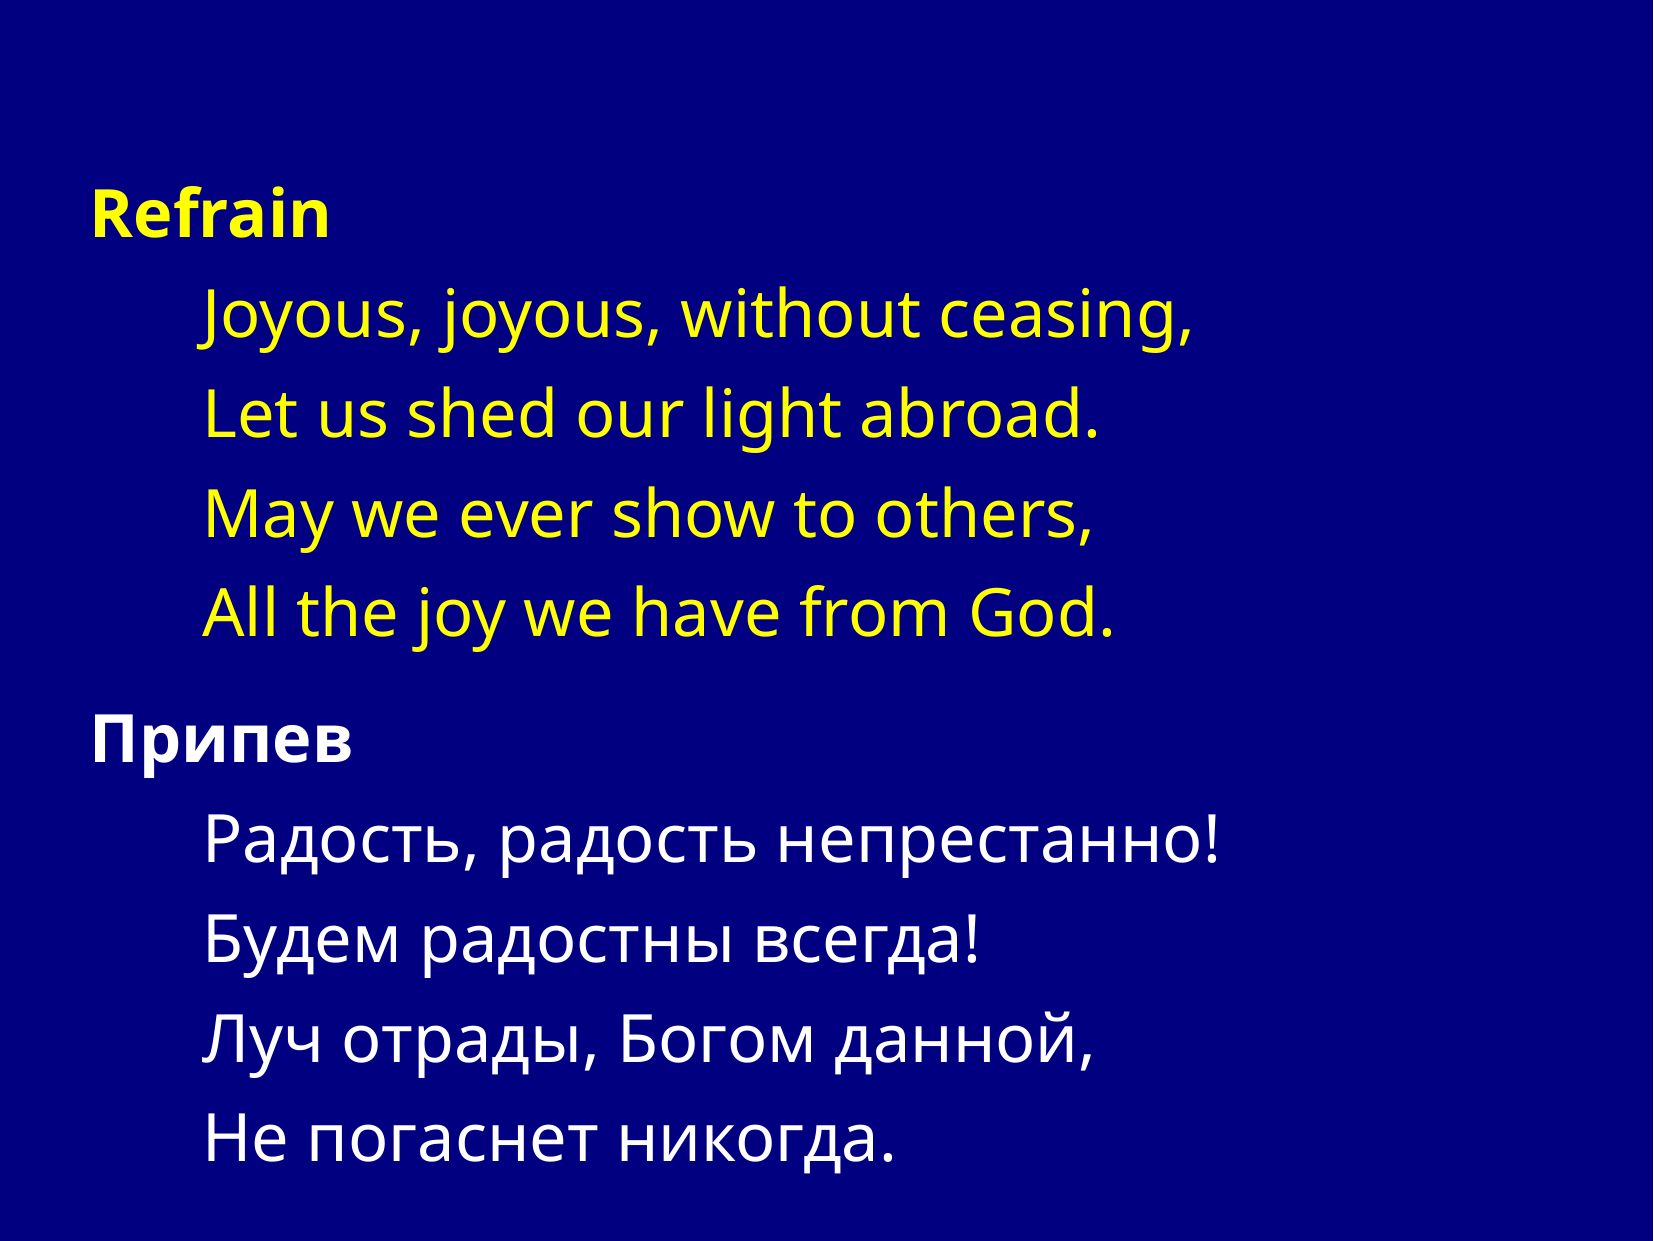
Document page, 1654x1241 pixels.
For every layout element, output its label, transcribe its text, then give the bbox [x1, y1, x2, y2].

text_box Припев Радость, радость непрестанно! Будем радостны всегда! Луч отрады, Богом данной, Не погаснет никогда. [75, 675, 1576, 1163]
text_box Refrain Joyous, joyous, without ceasing, Let us shed our light abroad. May we ever show to others, All the joy we have from God. [75, 150, 1576, 638]
